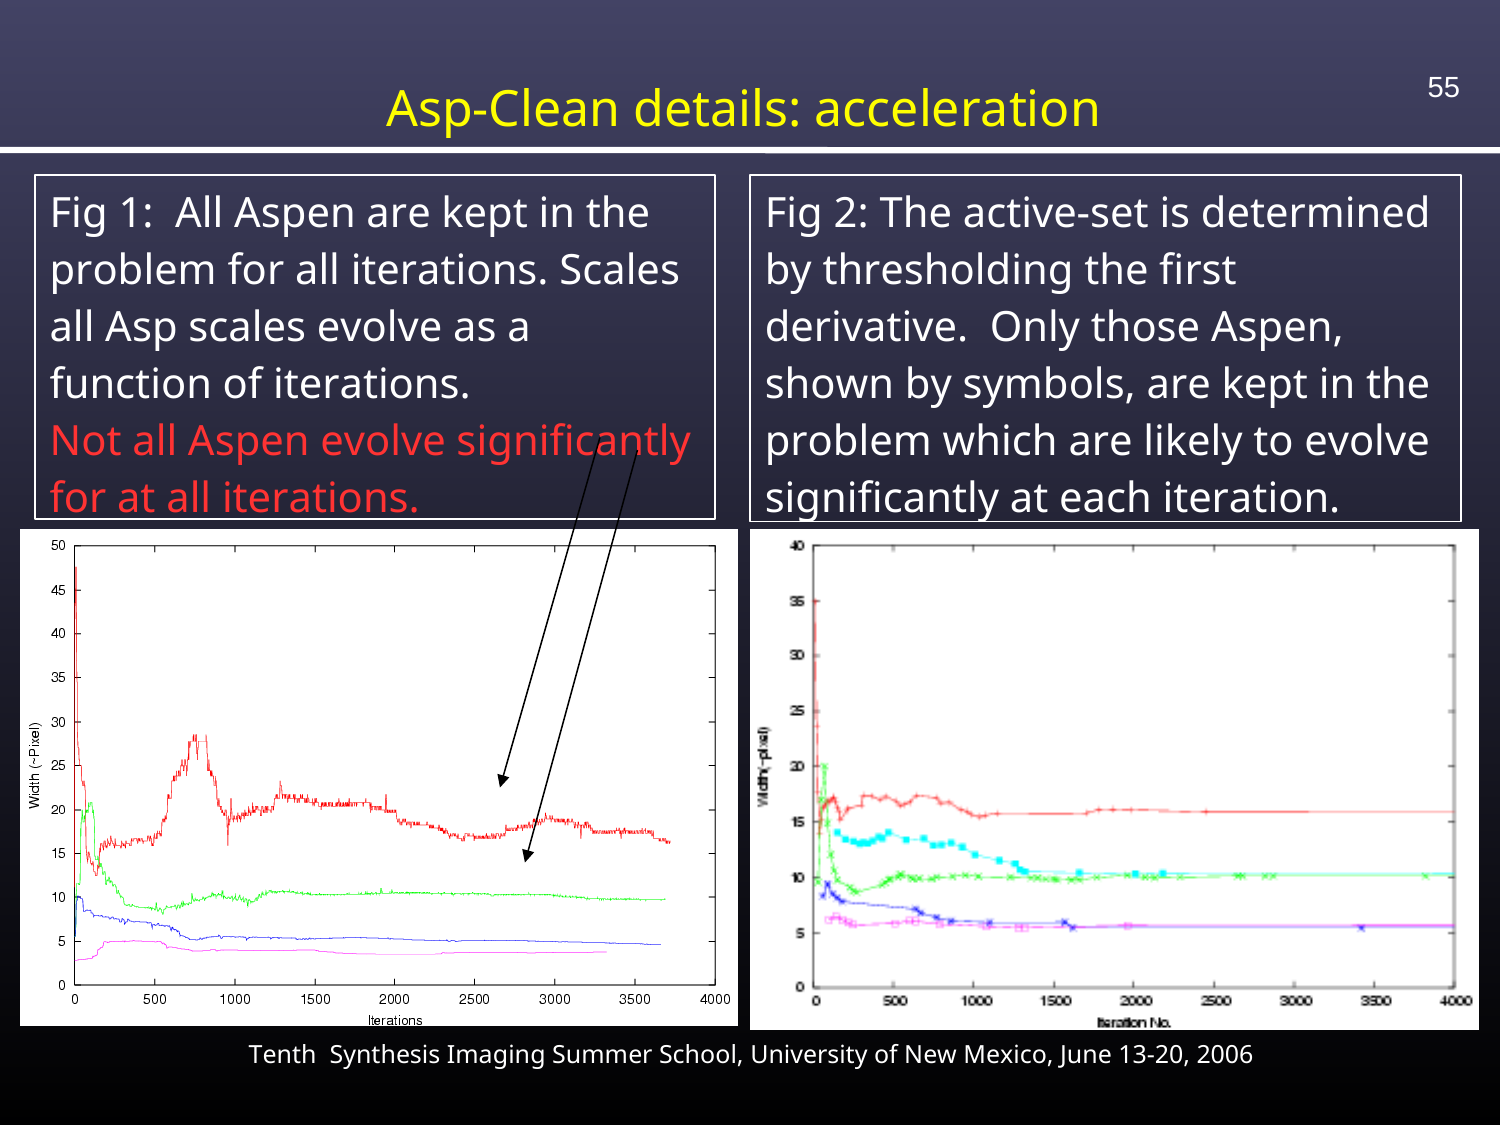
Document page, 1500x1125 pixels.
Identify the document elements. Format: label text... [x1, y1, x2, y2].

text_box Fig 2: The active-set is determined by thresholding the first derivative. Only those Aspen, shown by symbols, are kept in the problem which are likely to evolve significantly at each iteration. [750, 174, 1462, 571]
picture [20, 529, 738, 1026]
title Asp-Clean details: acceleration [112, 62, 1375, 151]
picture [750, 529, 1479, 1030]
text_box Fig 1: All Aspen are kept in the problem for all iterations. Scales all Asp scales evolve as a function of iterations. Not all Aspen evolve significantly for at all iterations. [34, 174, 716, 568]
